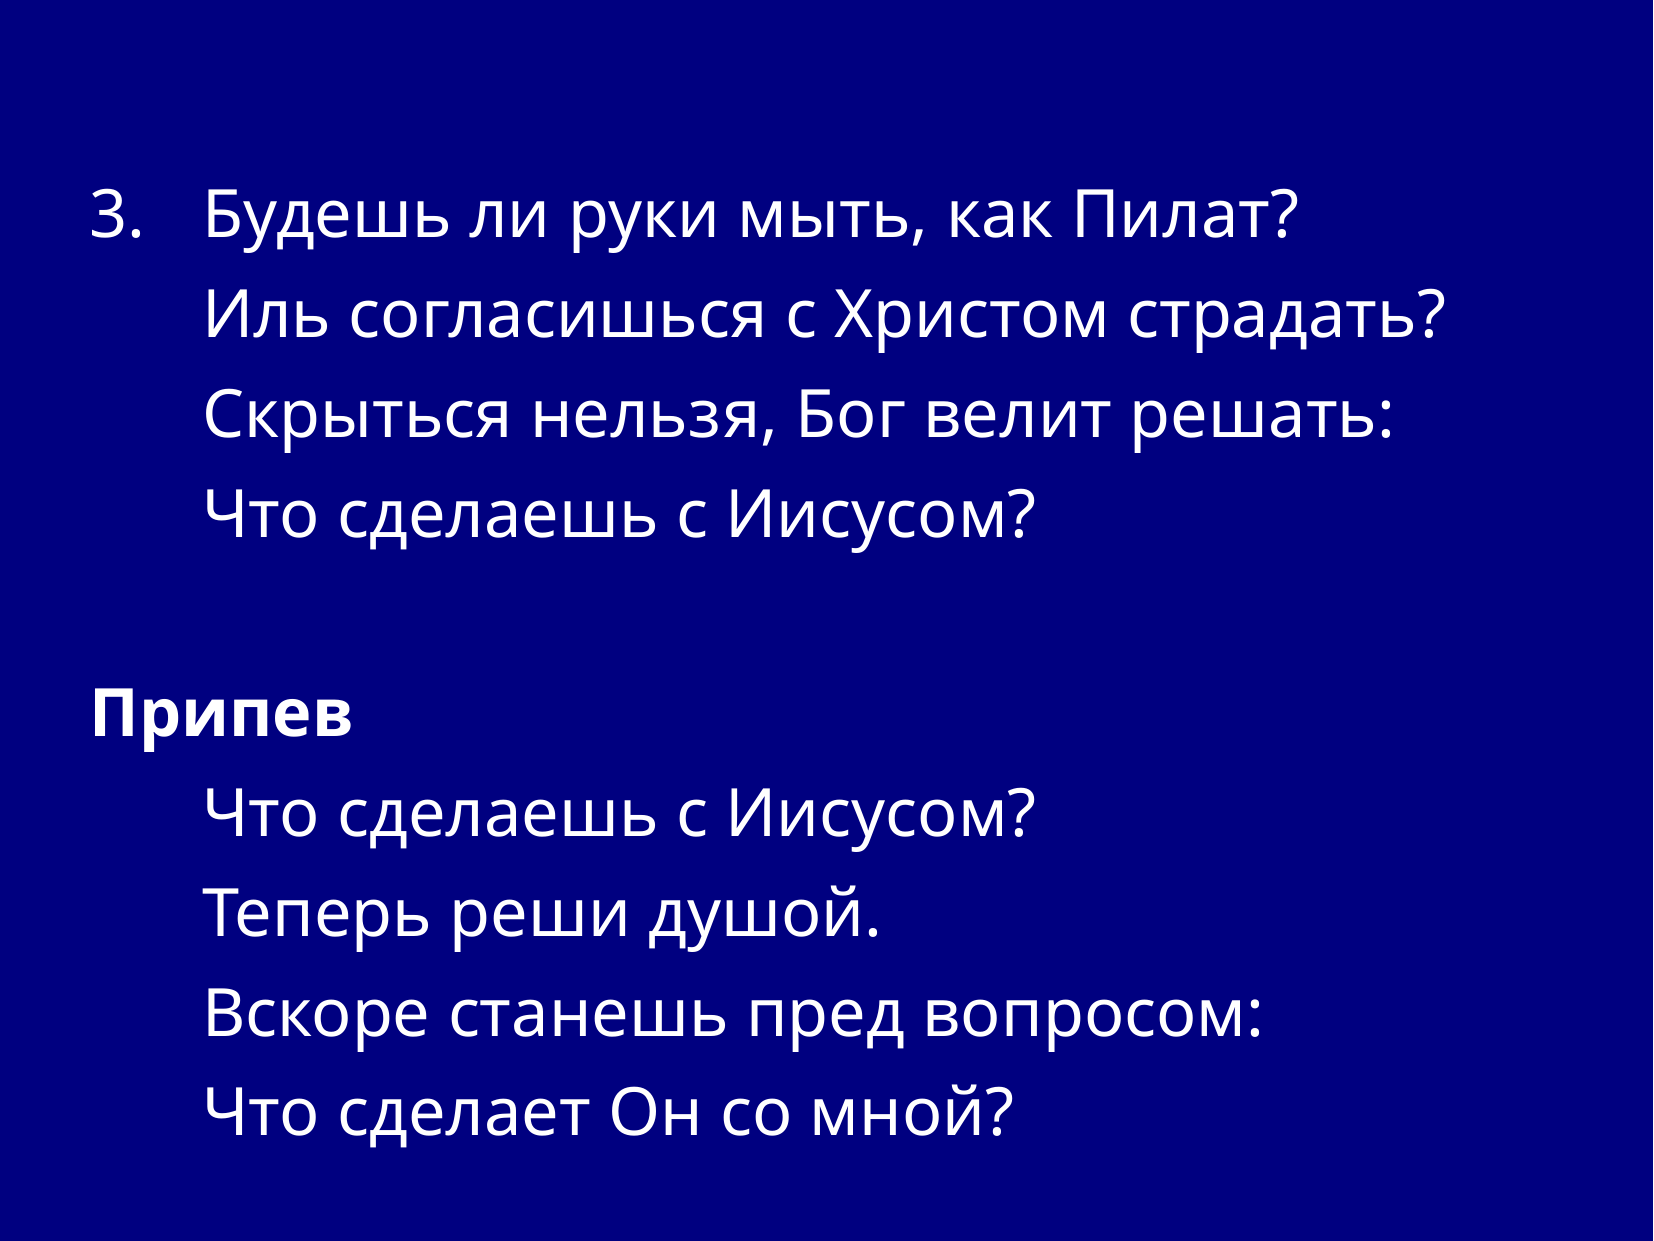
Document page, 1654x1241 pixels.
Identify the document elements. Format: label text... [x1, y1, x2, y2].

text_box 3. Будешь ли руки мыть, как Пилат? Иль согласишься с Христом страдать? Скрыться нельзя, Бог велит решать: Что сделаешь с Иисусом? Припев Что сделаешь с Иисусом? Теперь реши душой. Вскоре станешь пред вопросом: Что сделает Он со мной? [75, 150, 1576, 1163]
